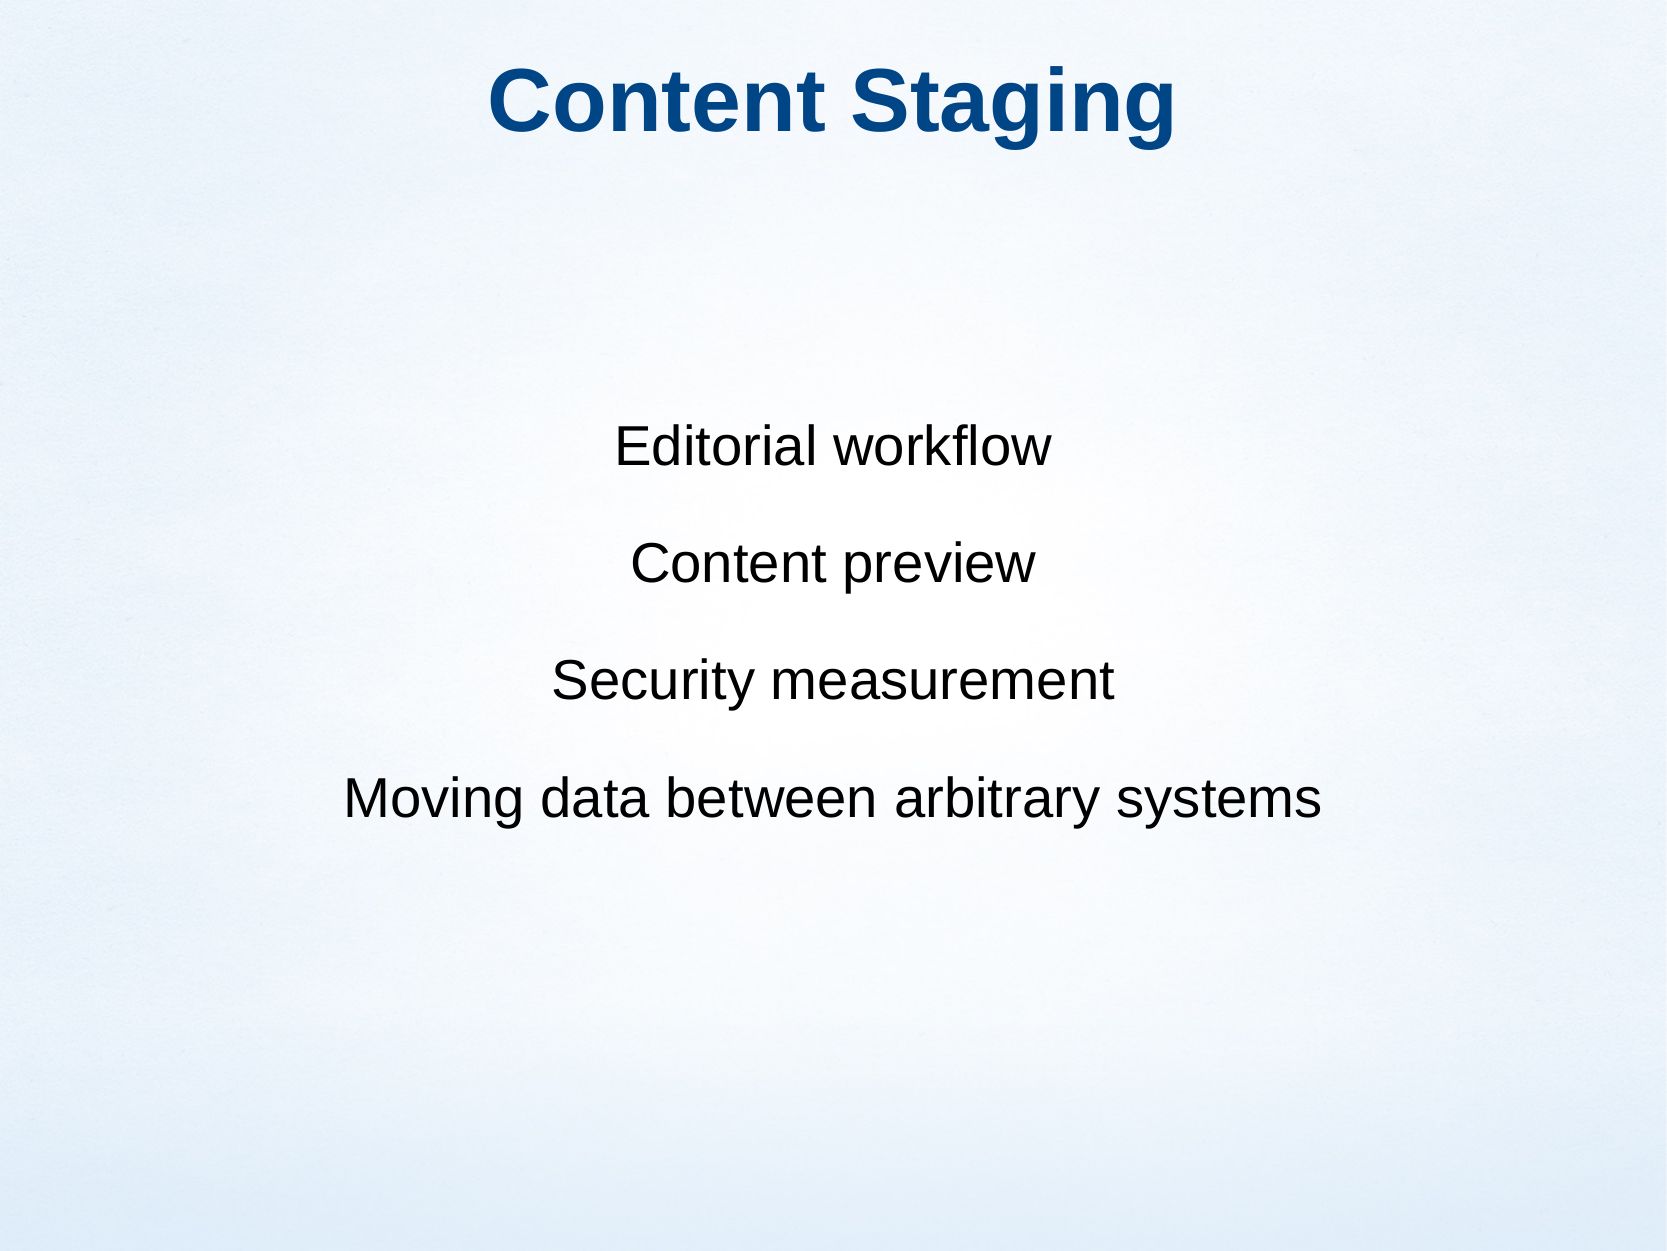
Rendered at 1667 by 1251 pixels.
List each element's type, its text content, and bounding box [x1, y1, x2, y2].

list Editorial workflow Content preview Security measurement Moving data between arbitrary systems [132, 408, 1534, 972]
picture [0, 0, 1667, 1251]
title Content Staging [40, 50, 1627, 201]
